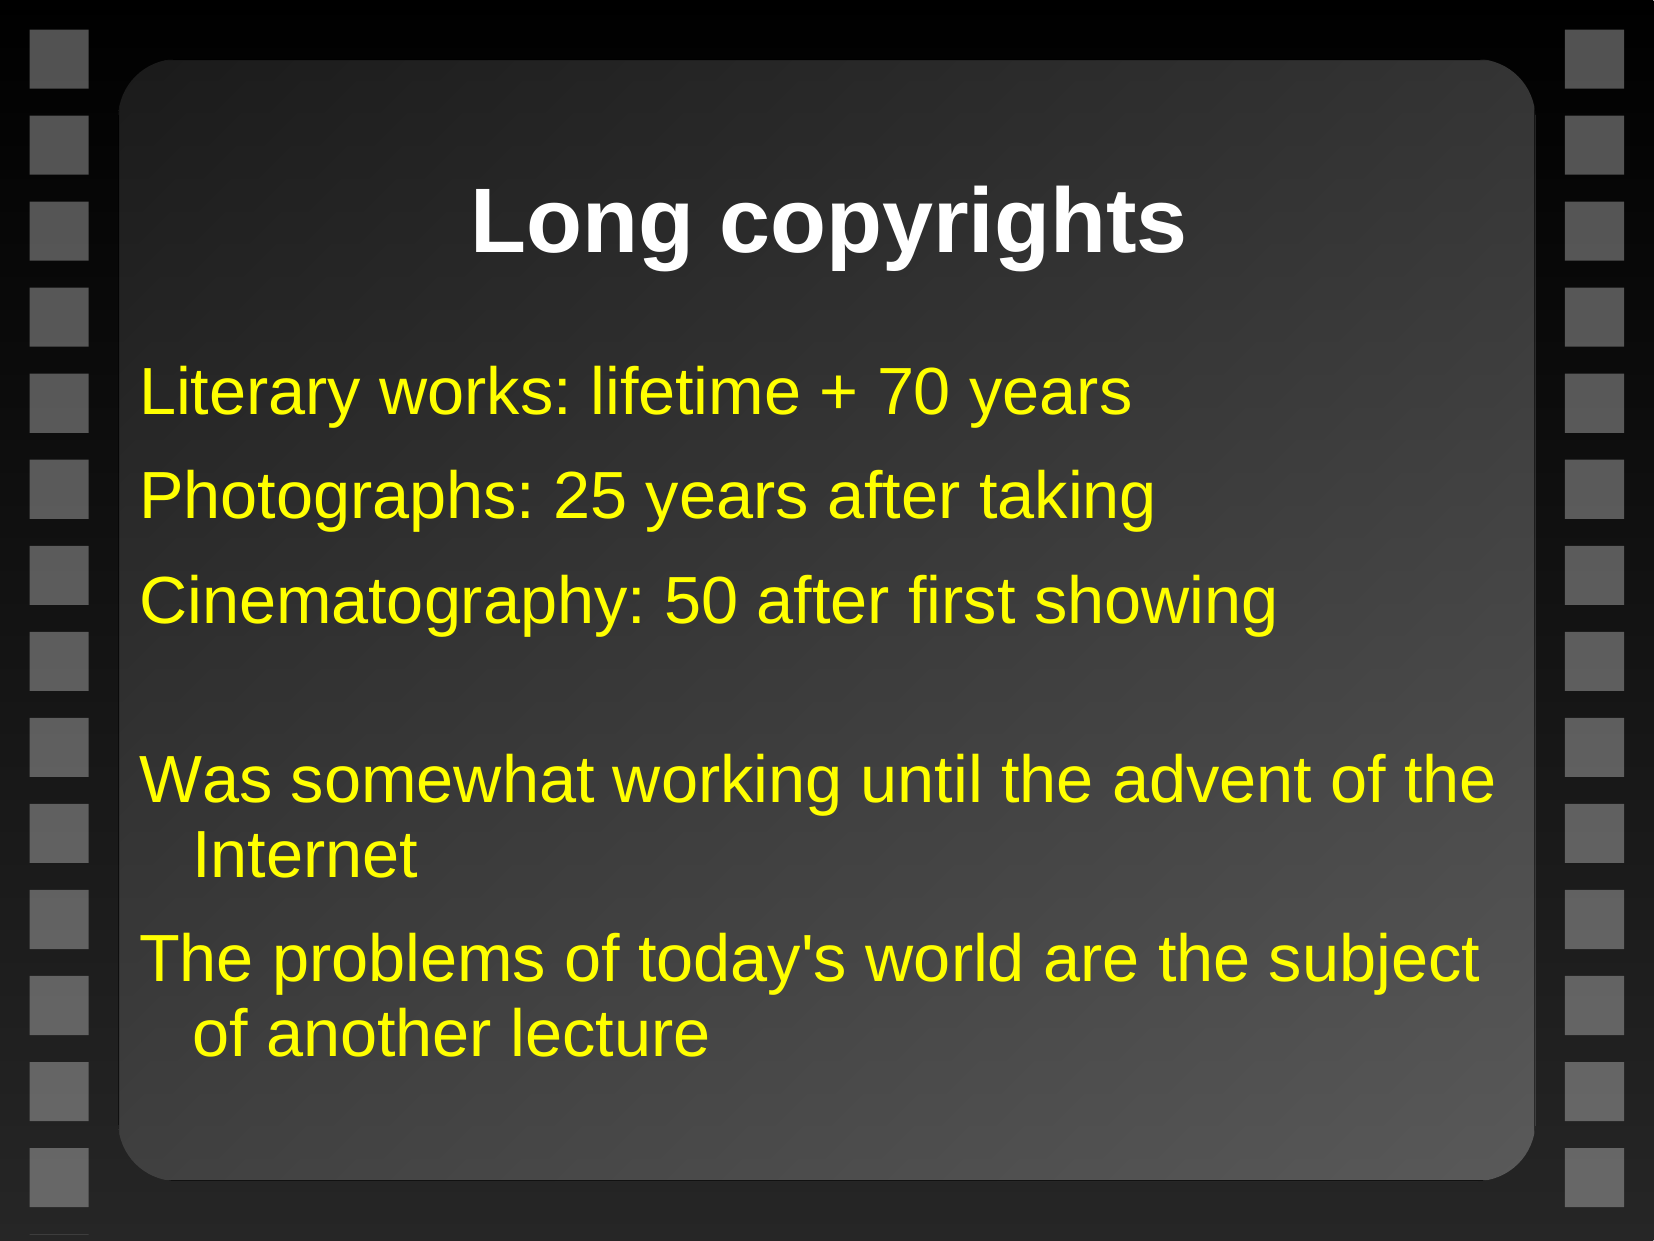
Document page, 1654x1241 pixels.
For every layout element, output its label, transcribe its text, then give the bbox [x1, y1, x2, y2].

title Long copyrights [123, 117, 1536, 325]
list Literary works: lifetime + 70 years Photographs: 25 years after taking Cinematography: 50 after first showing Was somewhat working until the advent of the Internet The problems of today's world are the subject of another lecture [121, 354, 1534, 1127]
